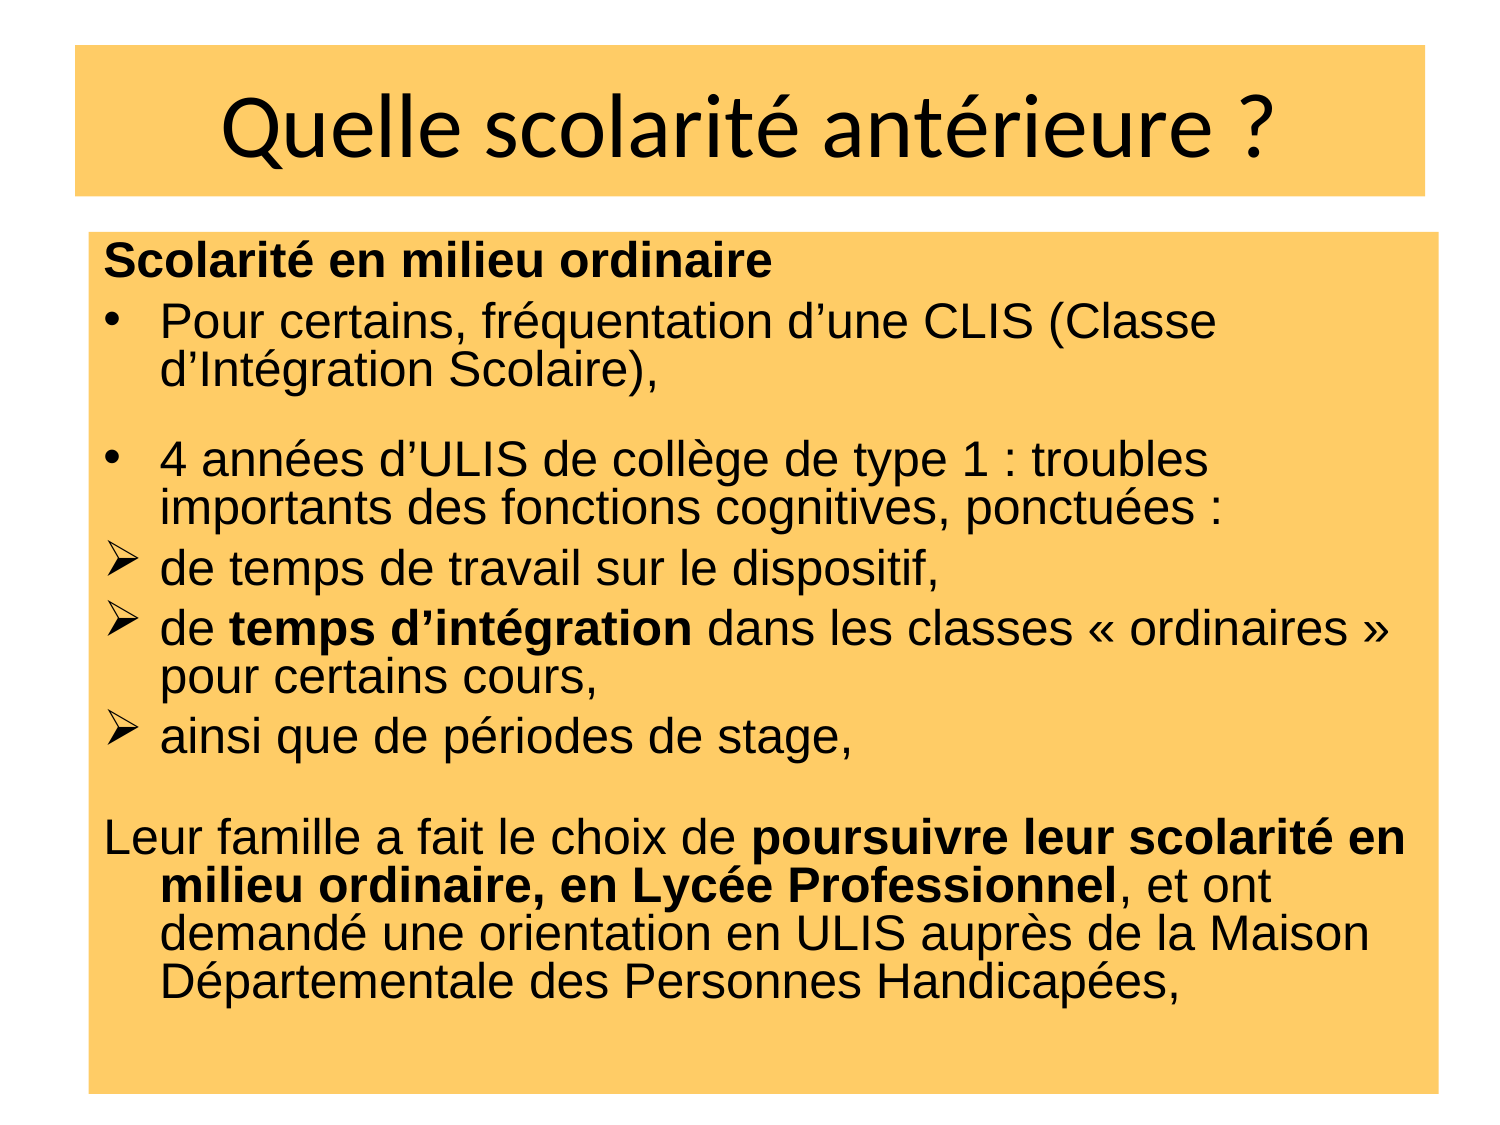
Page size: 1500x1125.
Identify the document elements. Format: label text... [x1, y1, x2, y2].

title Quelle scolarité antérieure ? [75, 45, 1426, 197]
list Scolarité en milieu ordinaire Pour certains, fréquentation d’une CLIS (Classe d’Intégration Scolaire), 4 années d’ULIS de collège de type 1 : troubles importants des fonctions cognitives, ponctuées : de temps de travail sur le dispositif, de temps d’intégration dans les classes « ordinaires » pour certains cours, ainsi que de périodes de stage, Leur famille a fait le choix de poursuivre leur scolarité en milieu ordinaire, en Lycée Professionnel, et ont demandé une orientation en ULIS auprès de la Maison Départementale des Personnes Handicapées, [88, 231, 1439, 1094]
